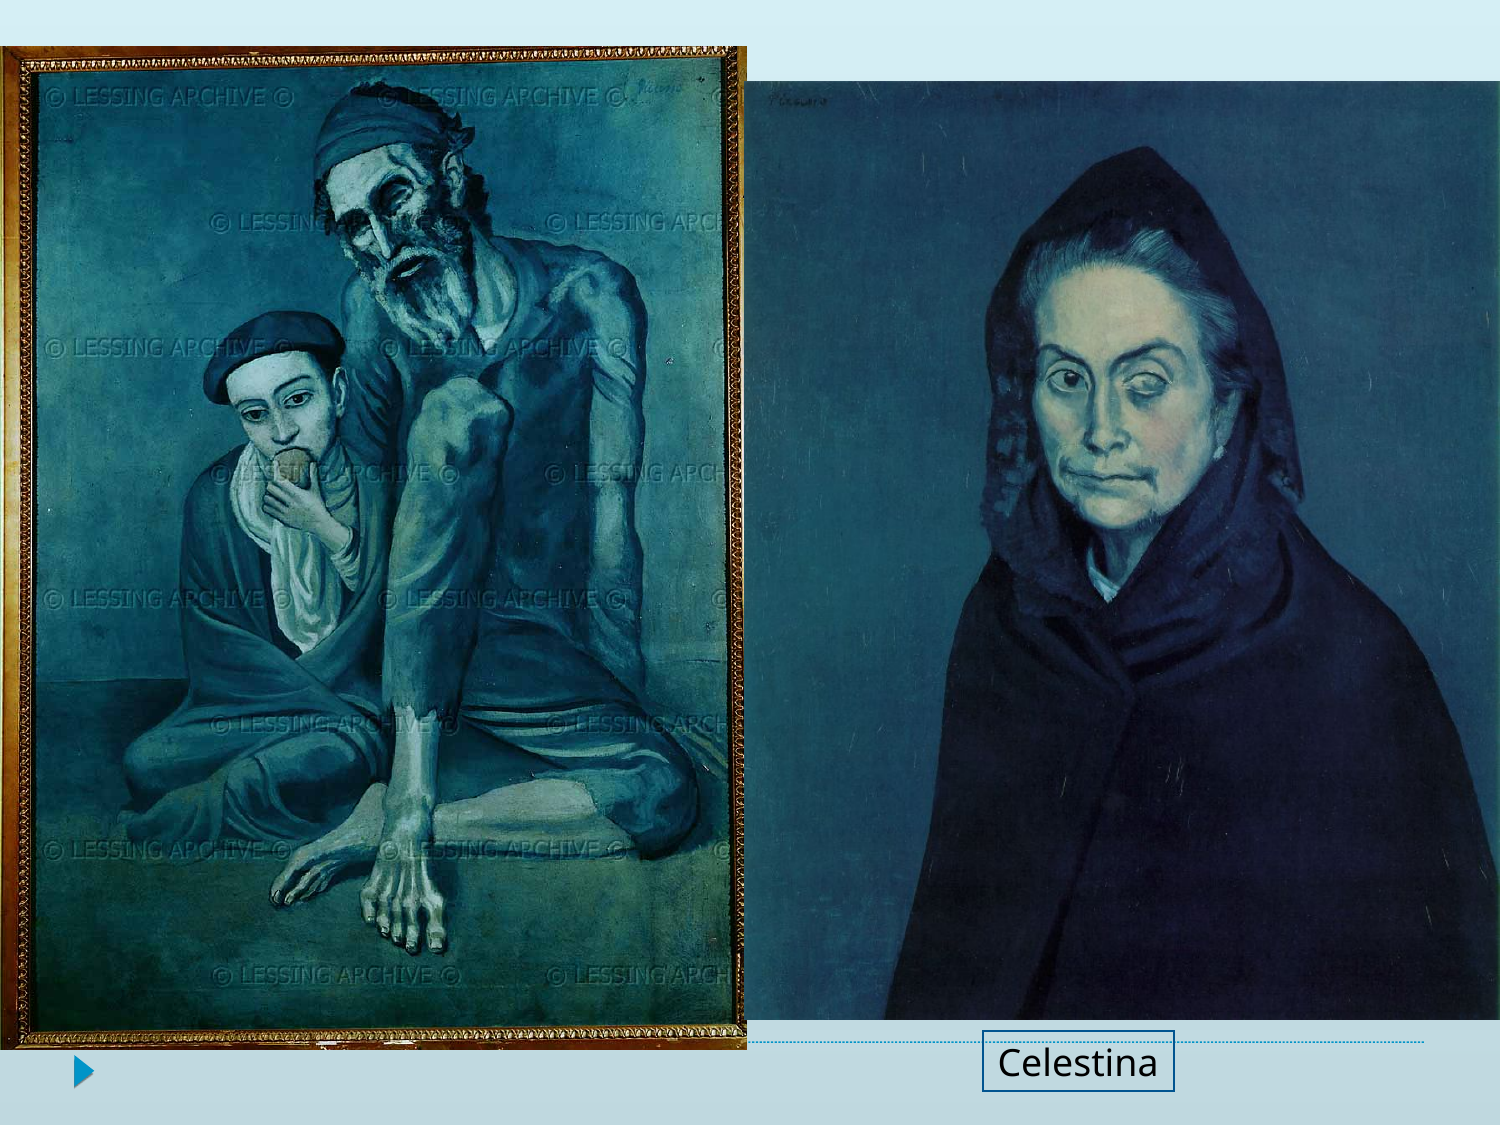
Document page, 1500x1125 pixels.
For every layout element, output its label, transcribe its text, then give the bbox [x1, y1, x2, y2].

picture [0, 46, 1500, 1050]
text_box Celestina [982, 1031, 1175, 1092]
